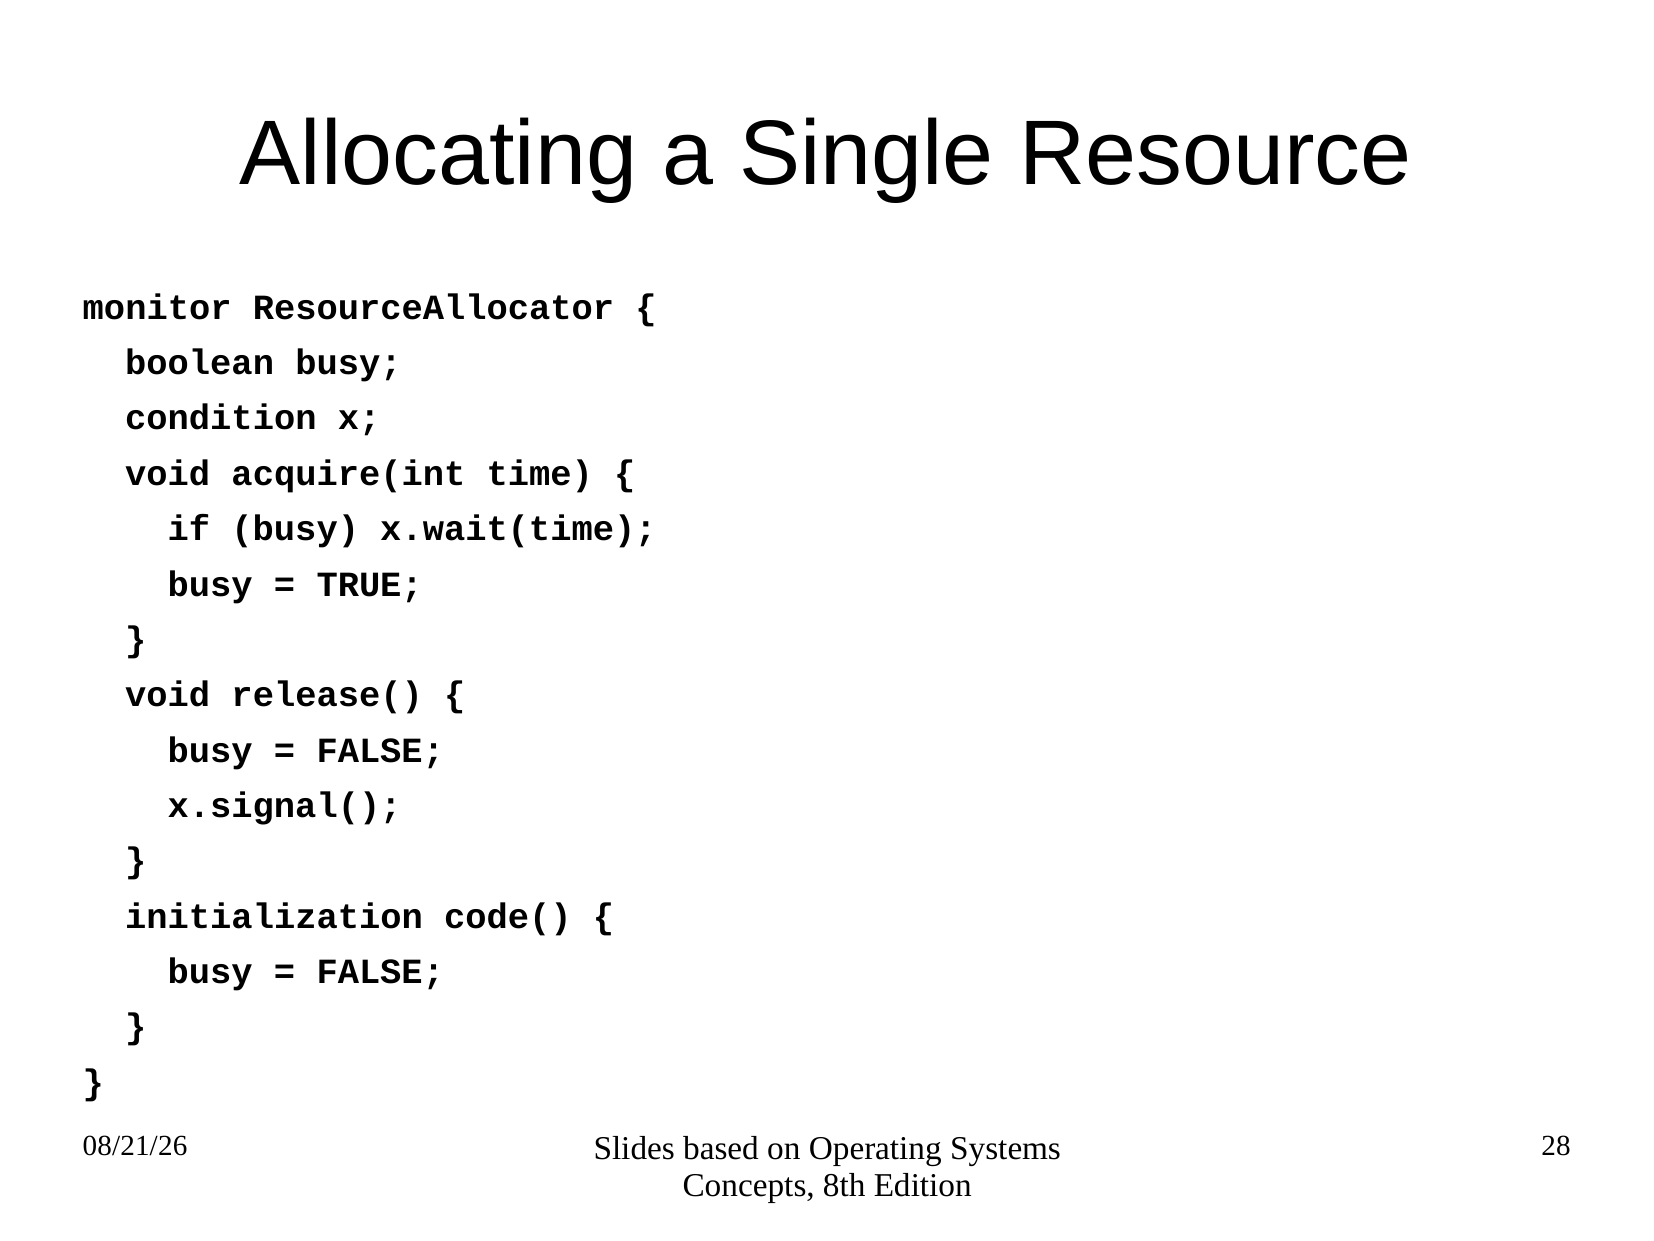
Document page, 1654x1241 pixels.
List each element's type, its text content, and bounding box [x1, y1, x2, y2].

list monitor ResourceAllocator { boolean busy; condition x; void acquire(int time) { if (busy) x.wait(time); busy = TRUE; } void release() { busy = FALSE; x.signal(); } initialization code() { busy = FALSE; } } [82, 290, 1571, 1109]
title Allocating a Single Resource [82, 49, 1571, 257]
